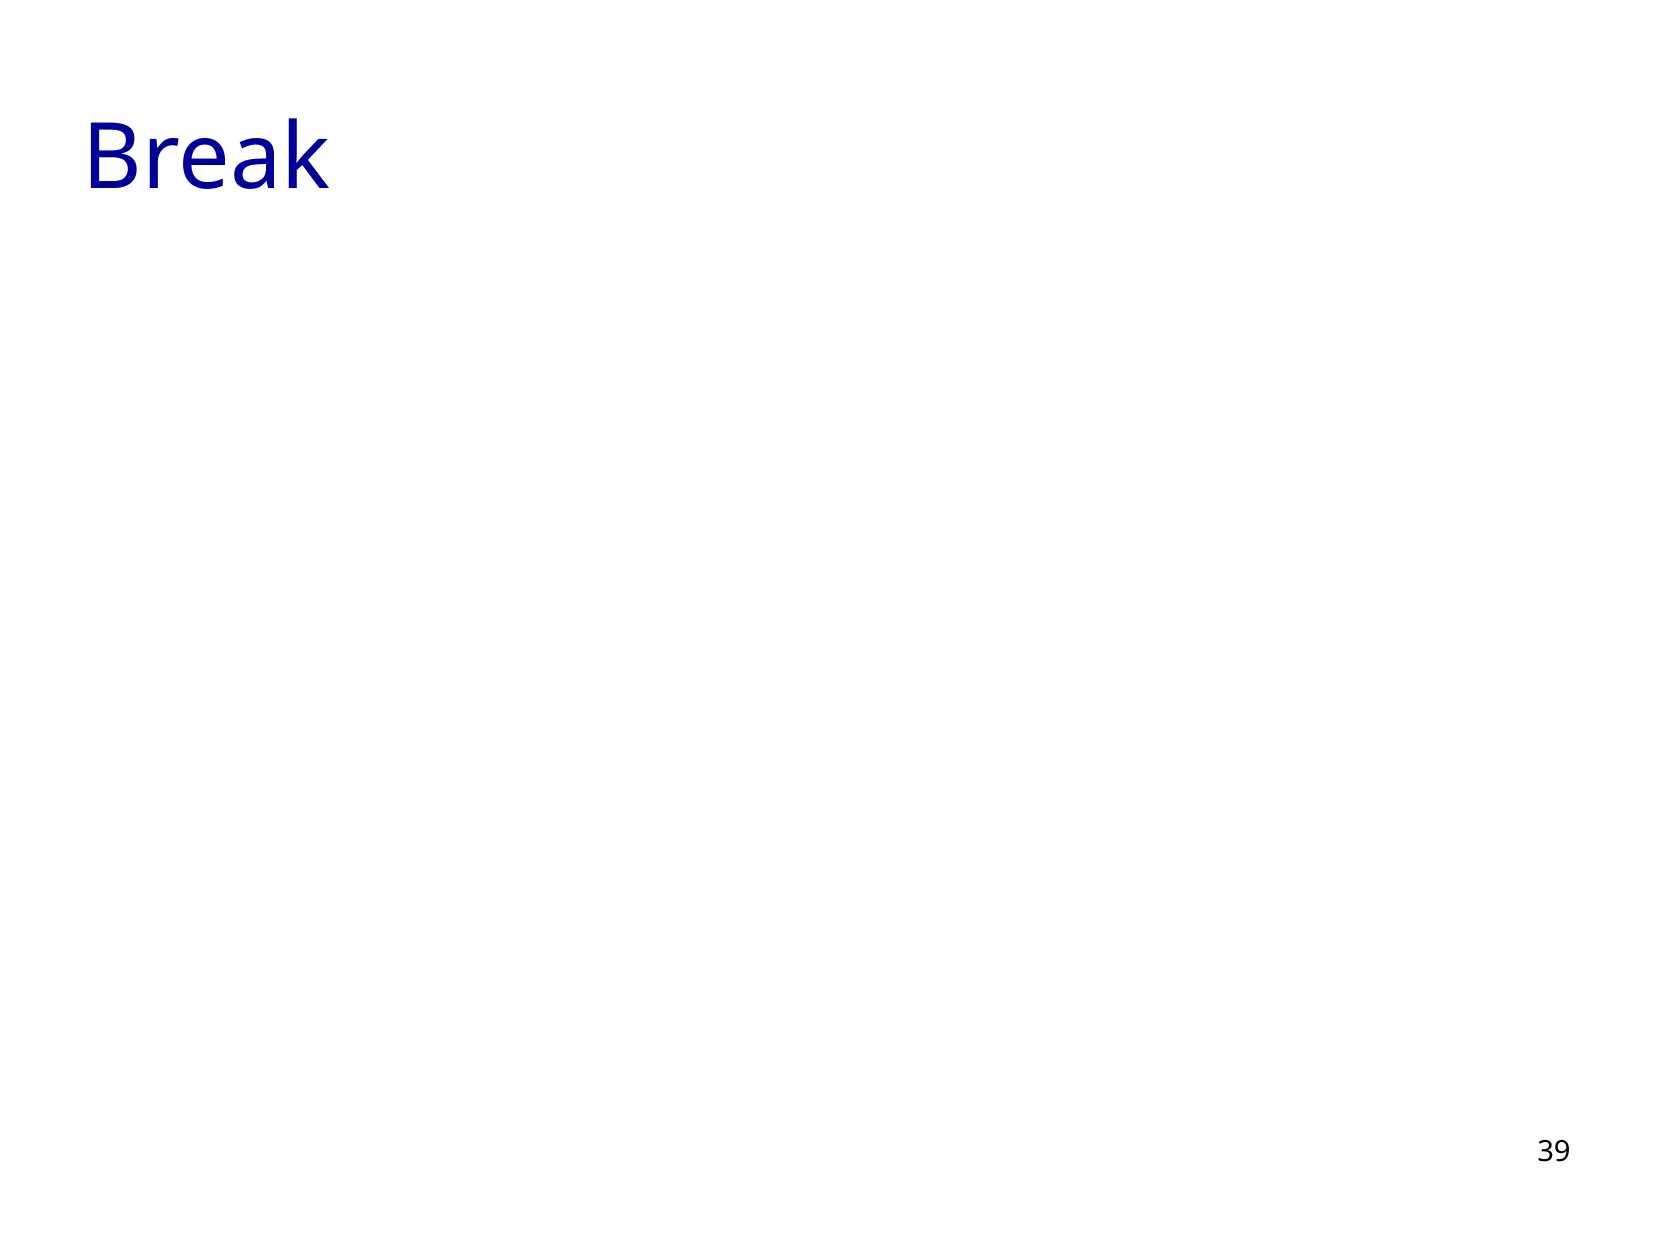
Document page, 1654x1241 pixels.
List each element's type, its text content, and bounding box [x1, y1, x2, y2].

title Break [82, 49, 1571, 257]
